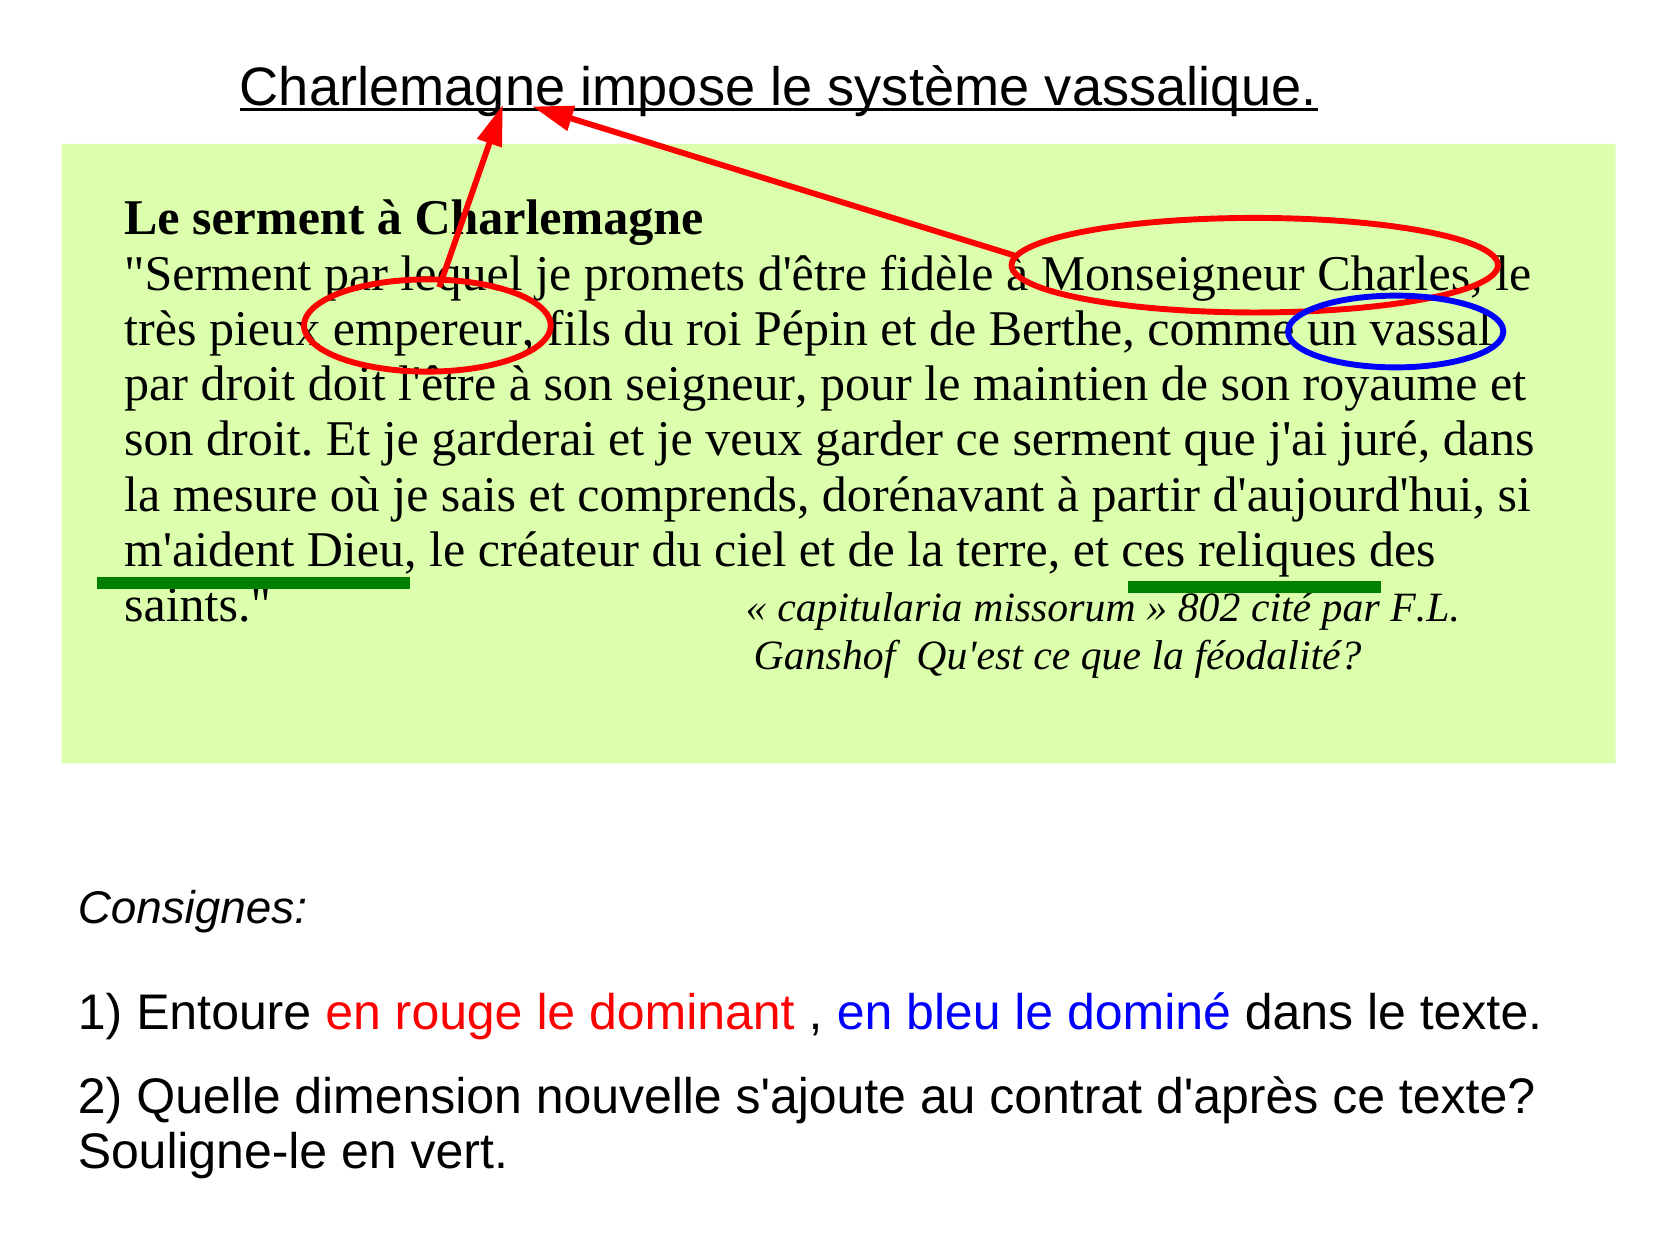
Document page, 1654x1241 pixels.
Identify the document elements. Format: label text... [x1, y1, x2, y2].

text_box Consignes: 1) Entoure en rouge le dominant , en bleu le dominé dans le texte. 2) Quelle dimension nouvelle s'ajoute au contrat d'après ce texte? Souligne-le en vert. [63, 874, 1596, 1186]
text_box Le serment à Charlemagne "Serment par lequel je promets d'être fidèle à Monseigneur Charles, le très pieux empereur, fils du roi Pépin et de Berthe, comme un vassal par droit doit l'être à son seigneur, pour le maintien de son royaume et son droit. Et je garderai et je veux garder ce serment que j'ai juré, dans la mesure où je sais et comprends, dorénavant à partir d'aujourd'hui, si m'aident Dieu, le créateur du ciel et de la terre, et ces reliques des saints." « capitularia missorum » 802 cité par F.L. Ganshof Qu'est ce que la féodalité? [109, 182, 1578, 696]
text_box Charlemagne impose le système vassalique. [224, 49, 1547, 125]
text_box [61, 143, 1616, 764]
